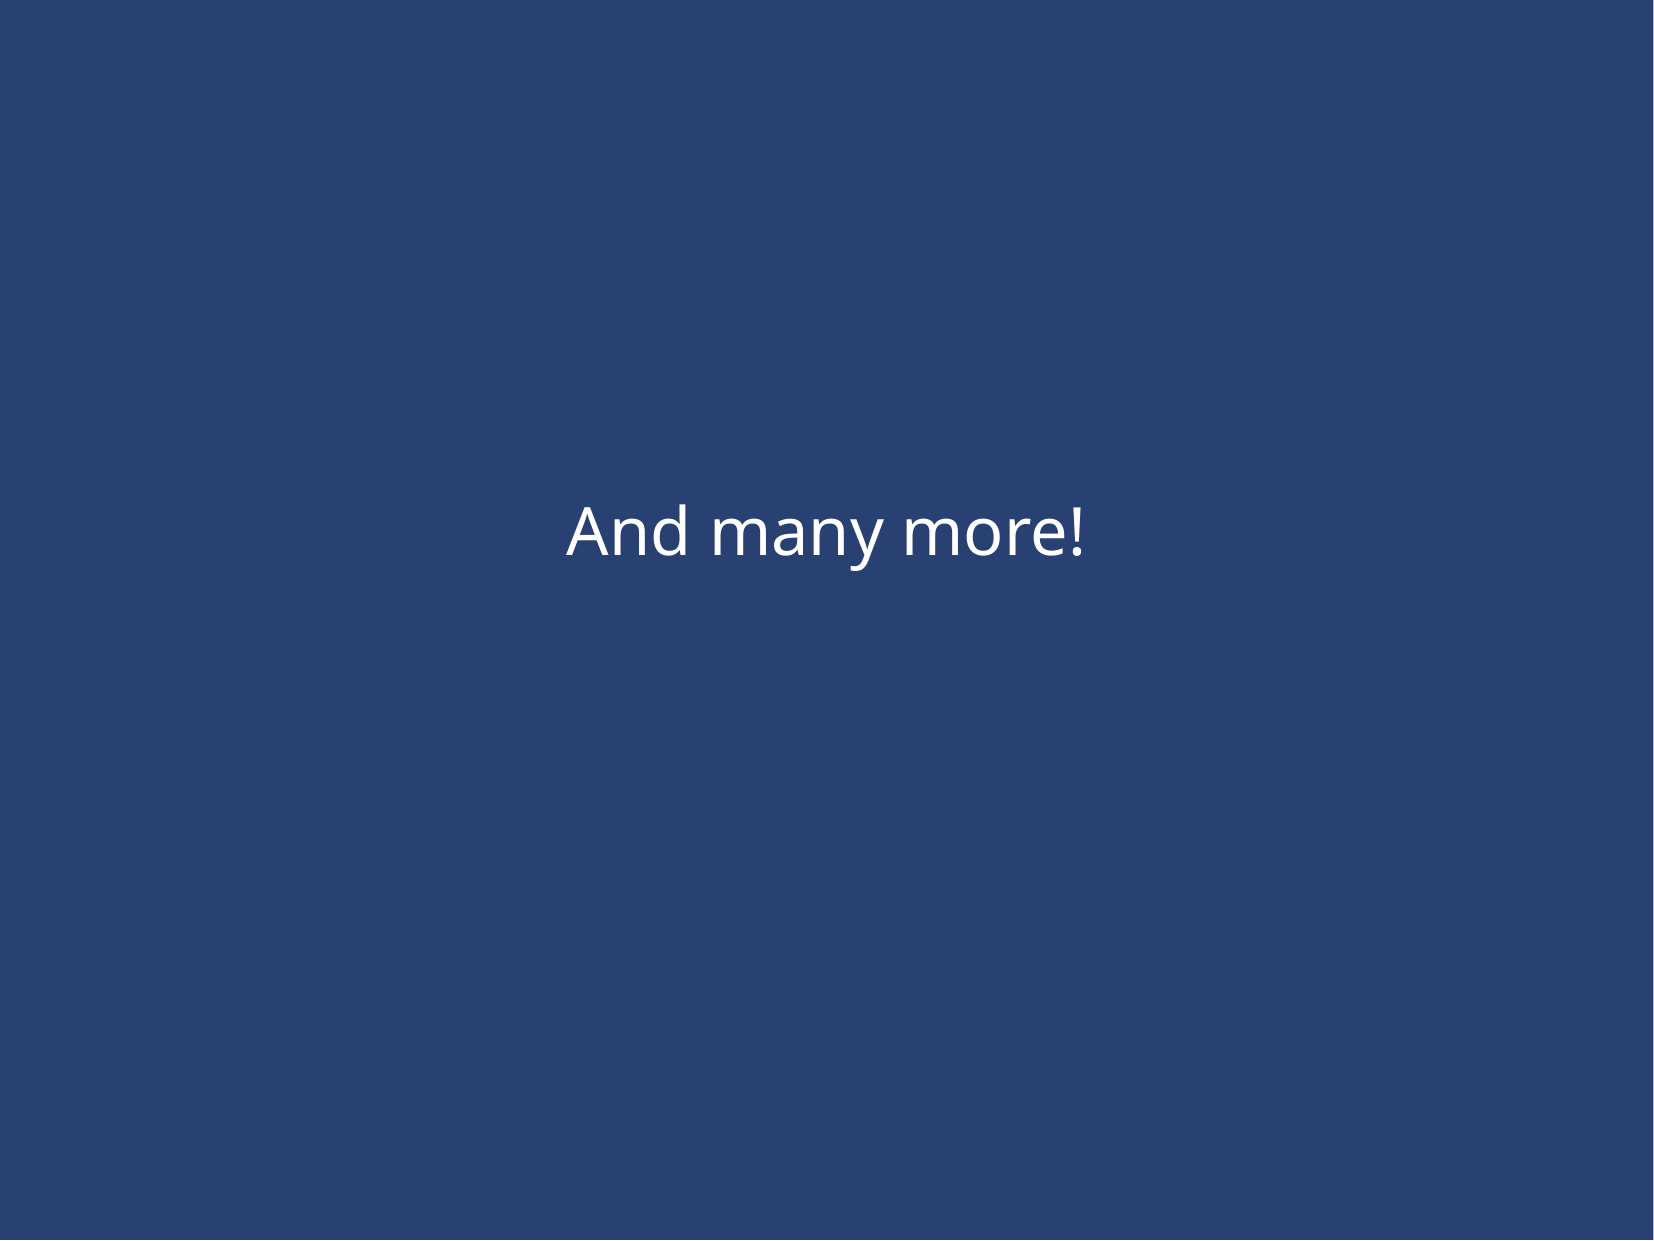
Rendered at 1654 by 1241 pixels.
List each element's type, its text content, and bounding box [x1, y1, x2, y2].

subtitle And many more! [82, 49, 1571, 1109]
